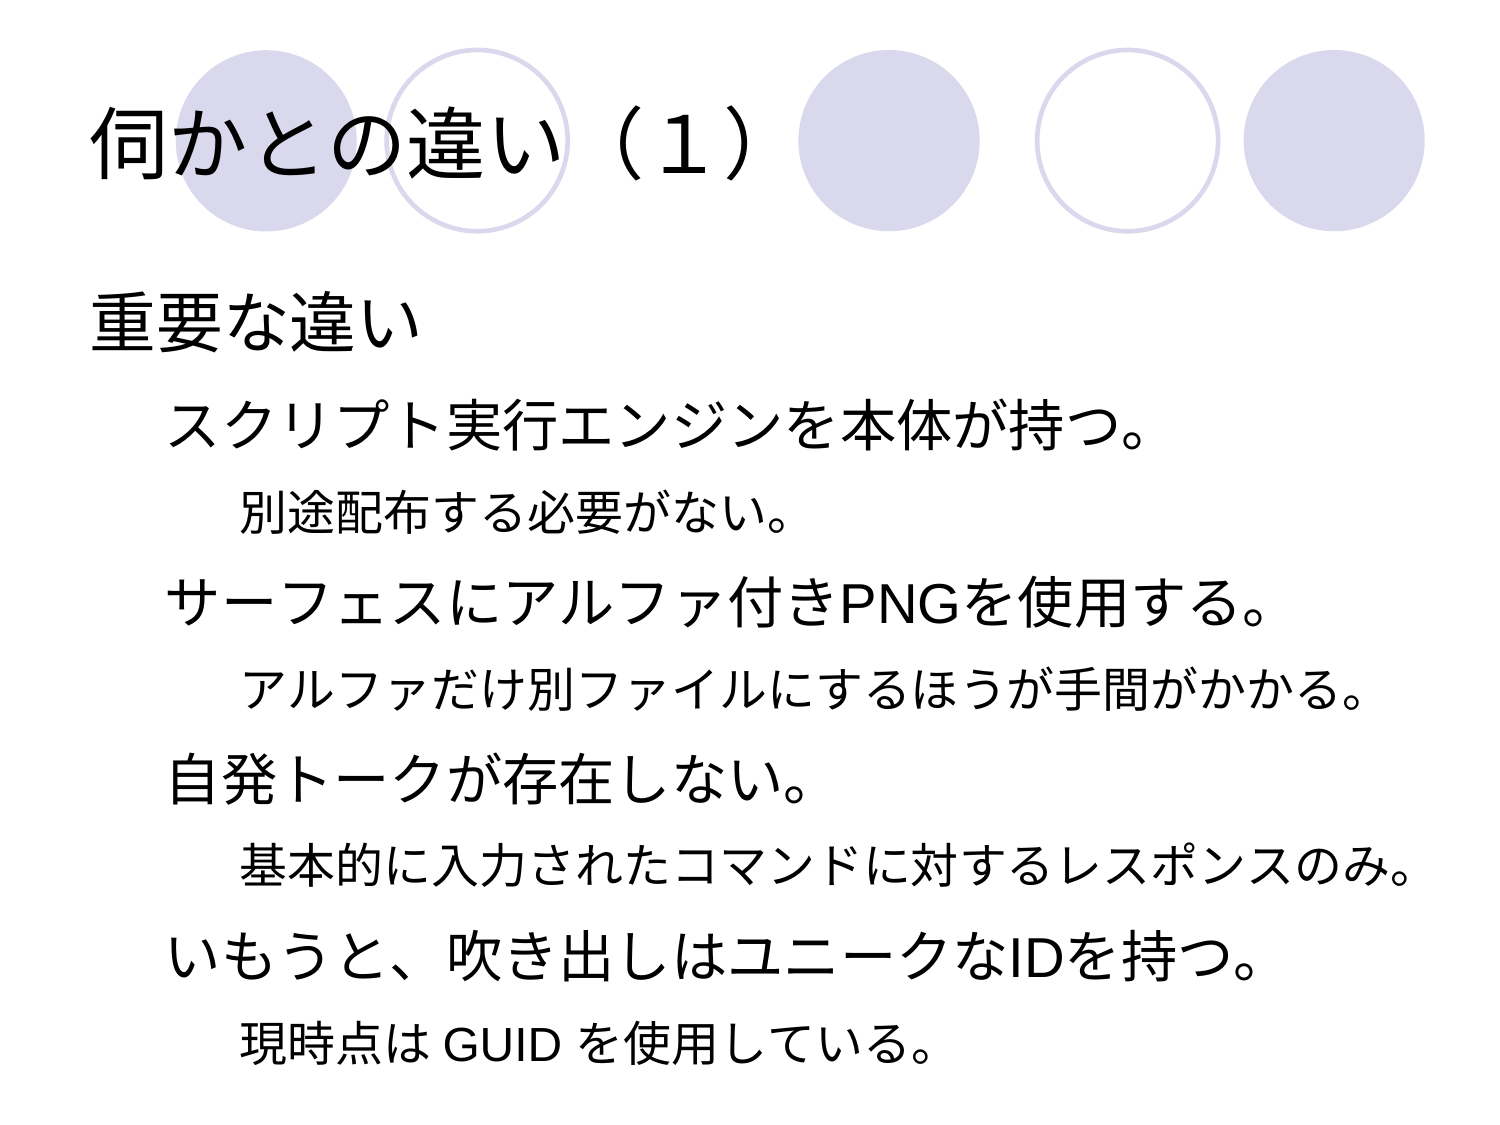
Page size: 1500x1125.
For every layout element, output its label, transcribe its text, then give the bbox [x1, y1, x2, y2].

list 重要な違い スクリプト実行エンジンを本体が持つ。 別途配布する必要がない。 サーフェスにアルファ付きPNGを使用する。 アルファだけ別ファイルにするほうが手間がかかる。 自発トークが存在しない。 基本的に入力されたコマンドに対するレスポンスのみ。 いもうと、吹き出しはユニークなIDを持つ。 現時点は GUID を使用している。 [75, 262, 1426, 1006]
title 伺かとの違い（１） [75, 45, 1426, 233]
